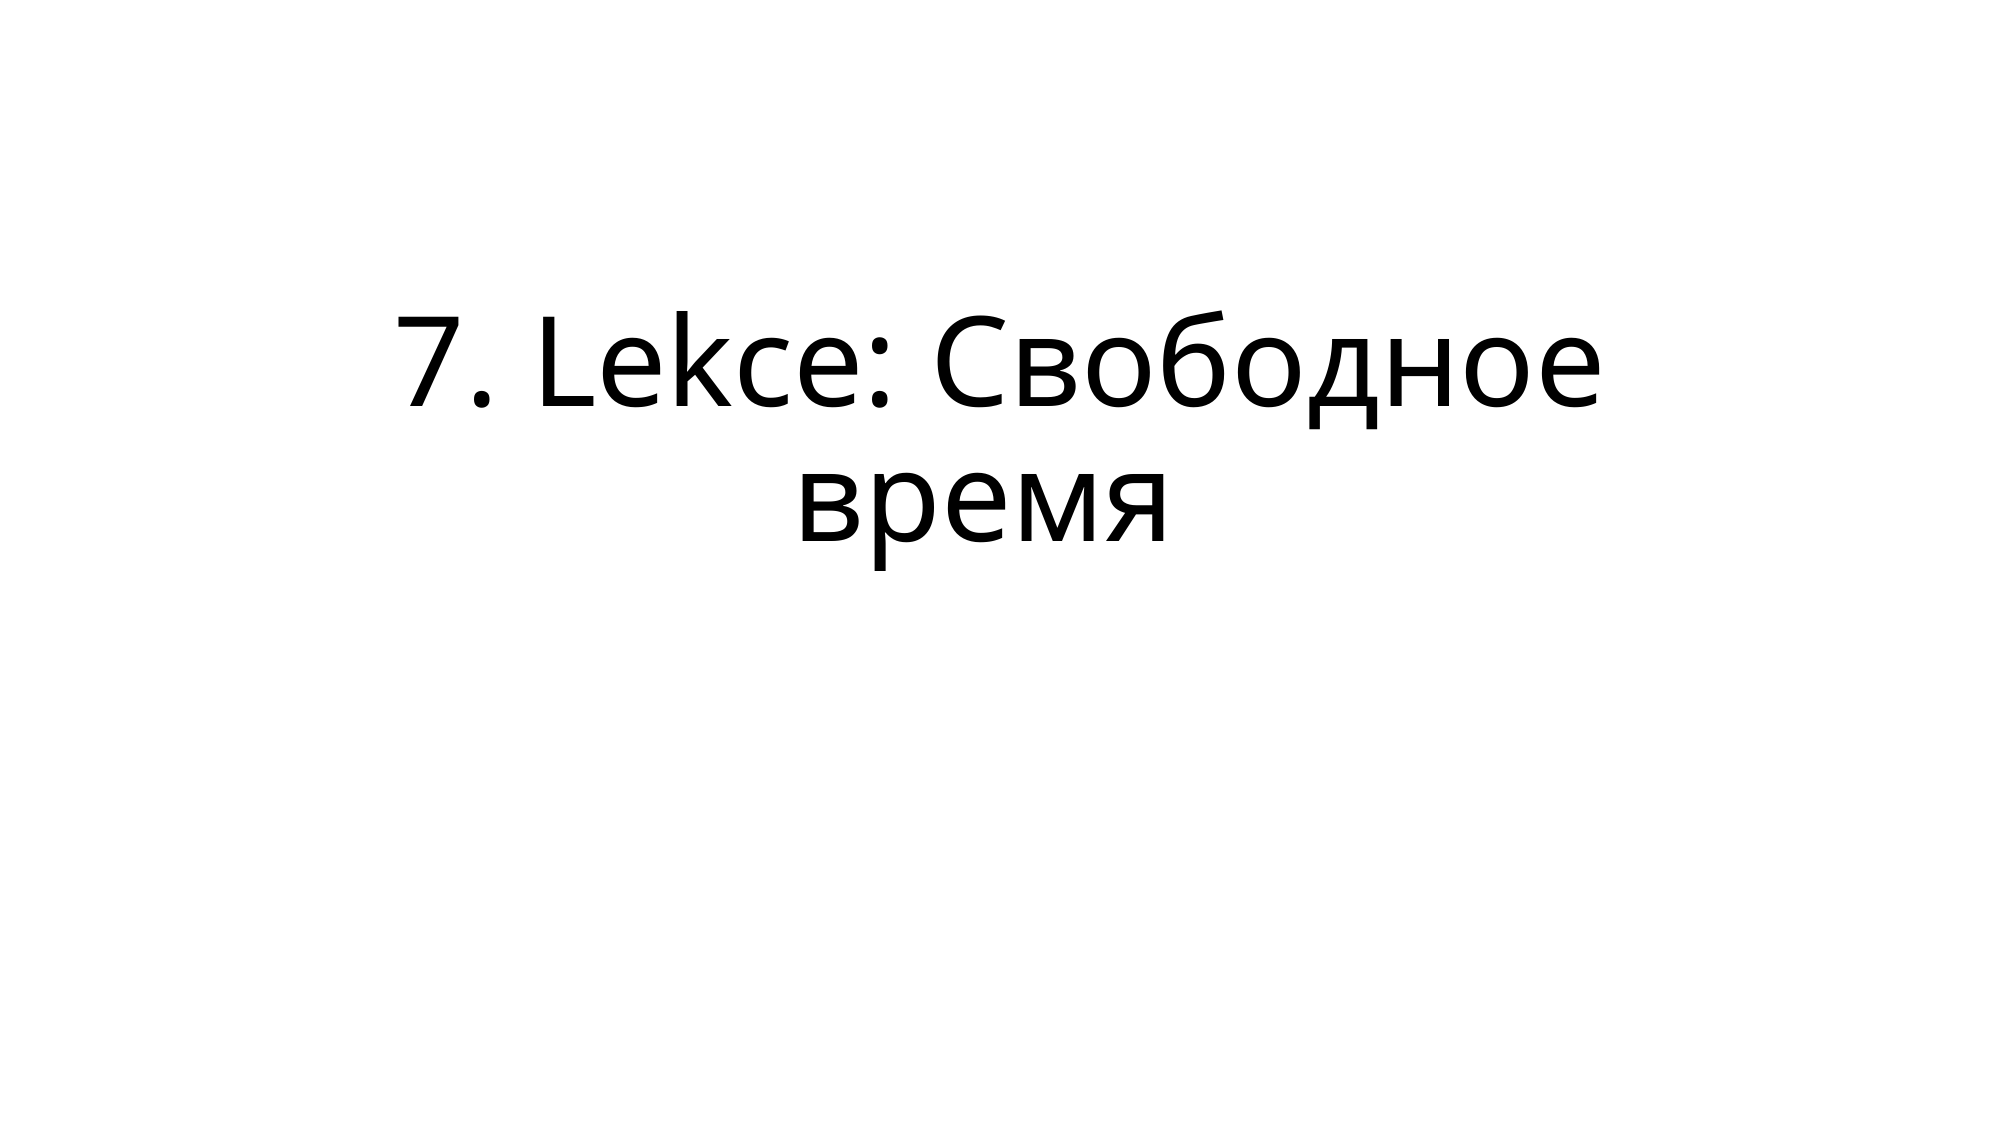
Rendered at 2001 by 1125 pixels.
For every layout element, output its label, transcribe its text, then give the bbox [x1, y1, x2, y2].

title 7. Lekce: Свободное время [249, 184, 1750, 576]
